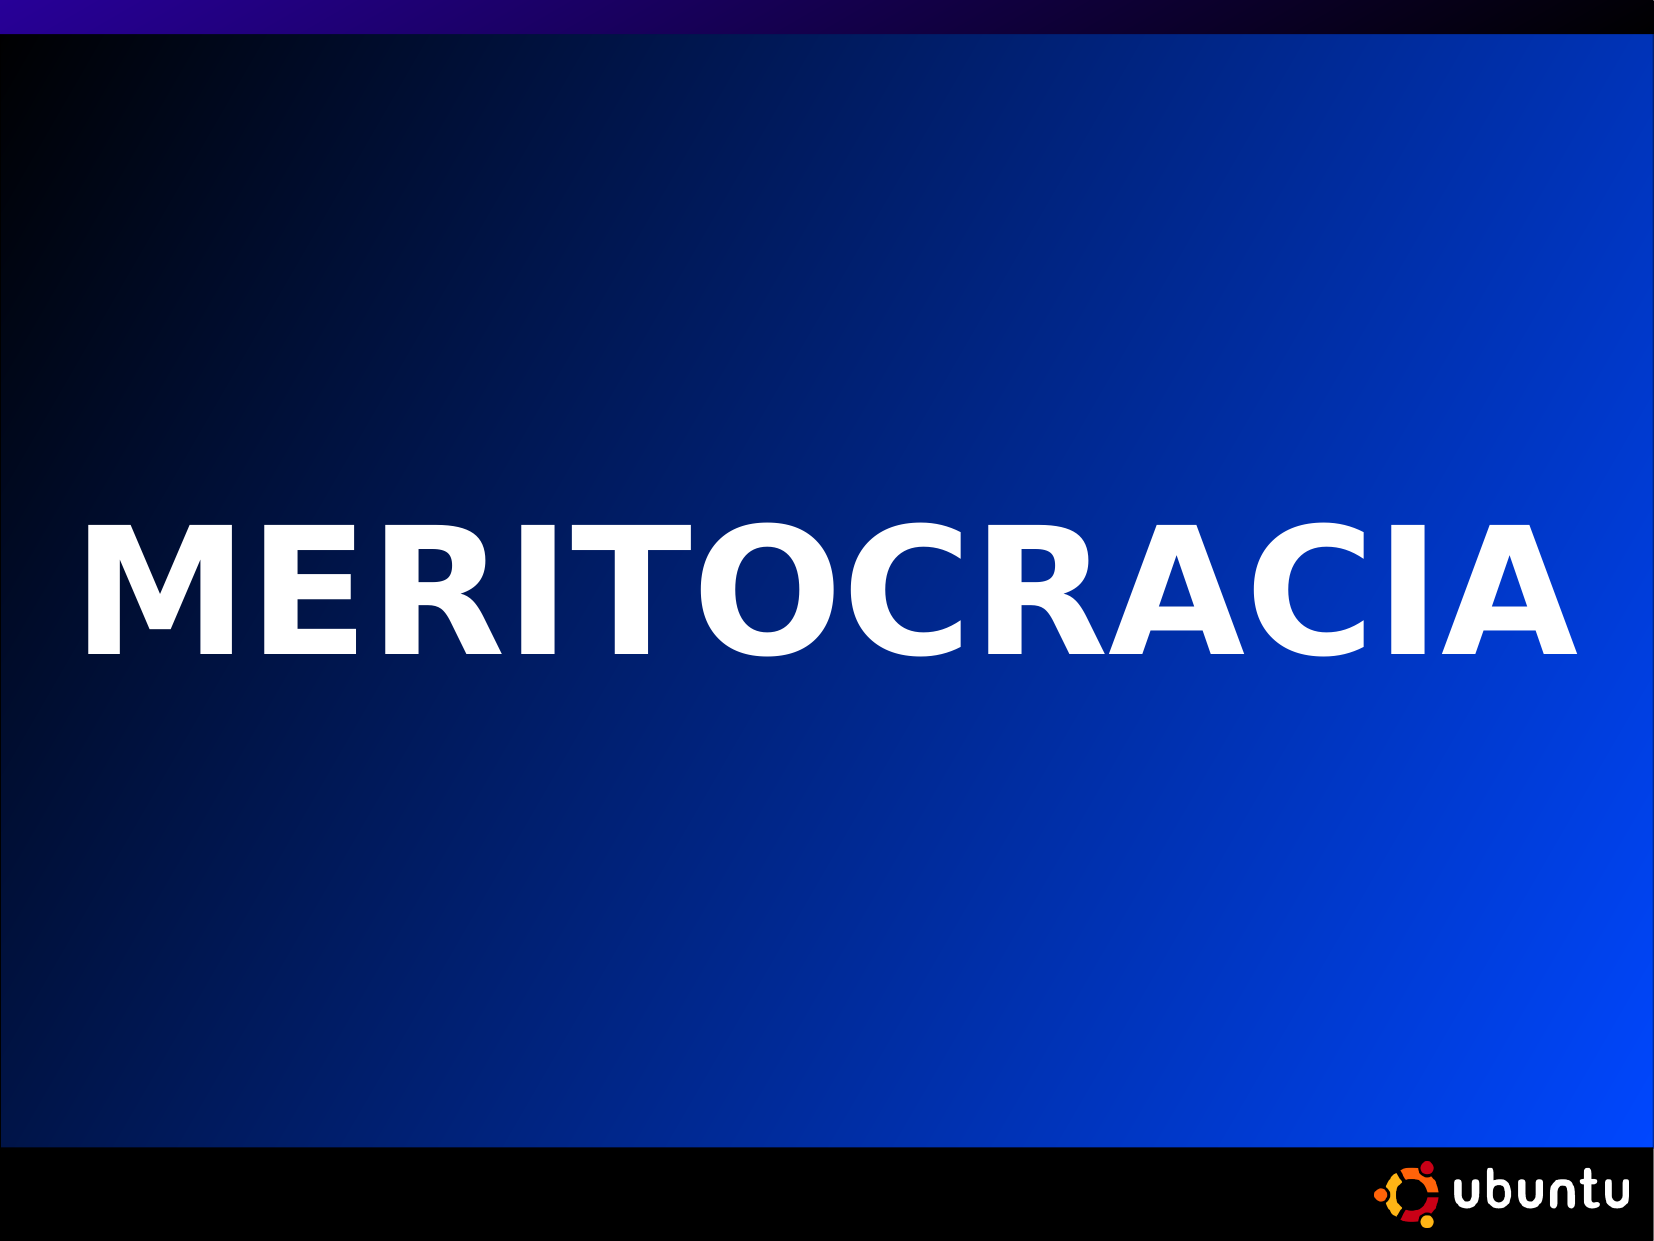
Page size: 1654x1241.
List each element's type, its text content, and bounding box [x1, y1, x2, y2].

text_box MERITOCRACIA [72, 488, 1580, 720]
text_box [0, 0, 1654, 1241]
picture [1374, 1161, 1629, 1228]
